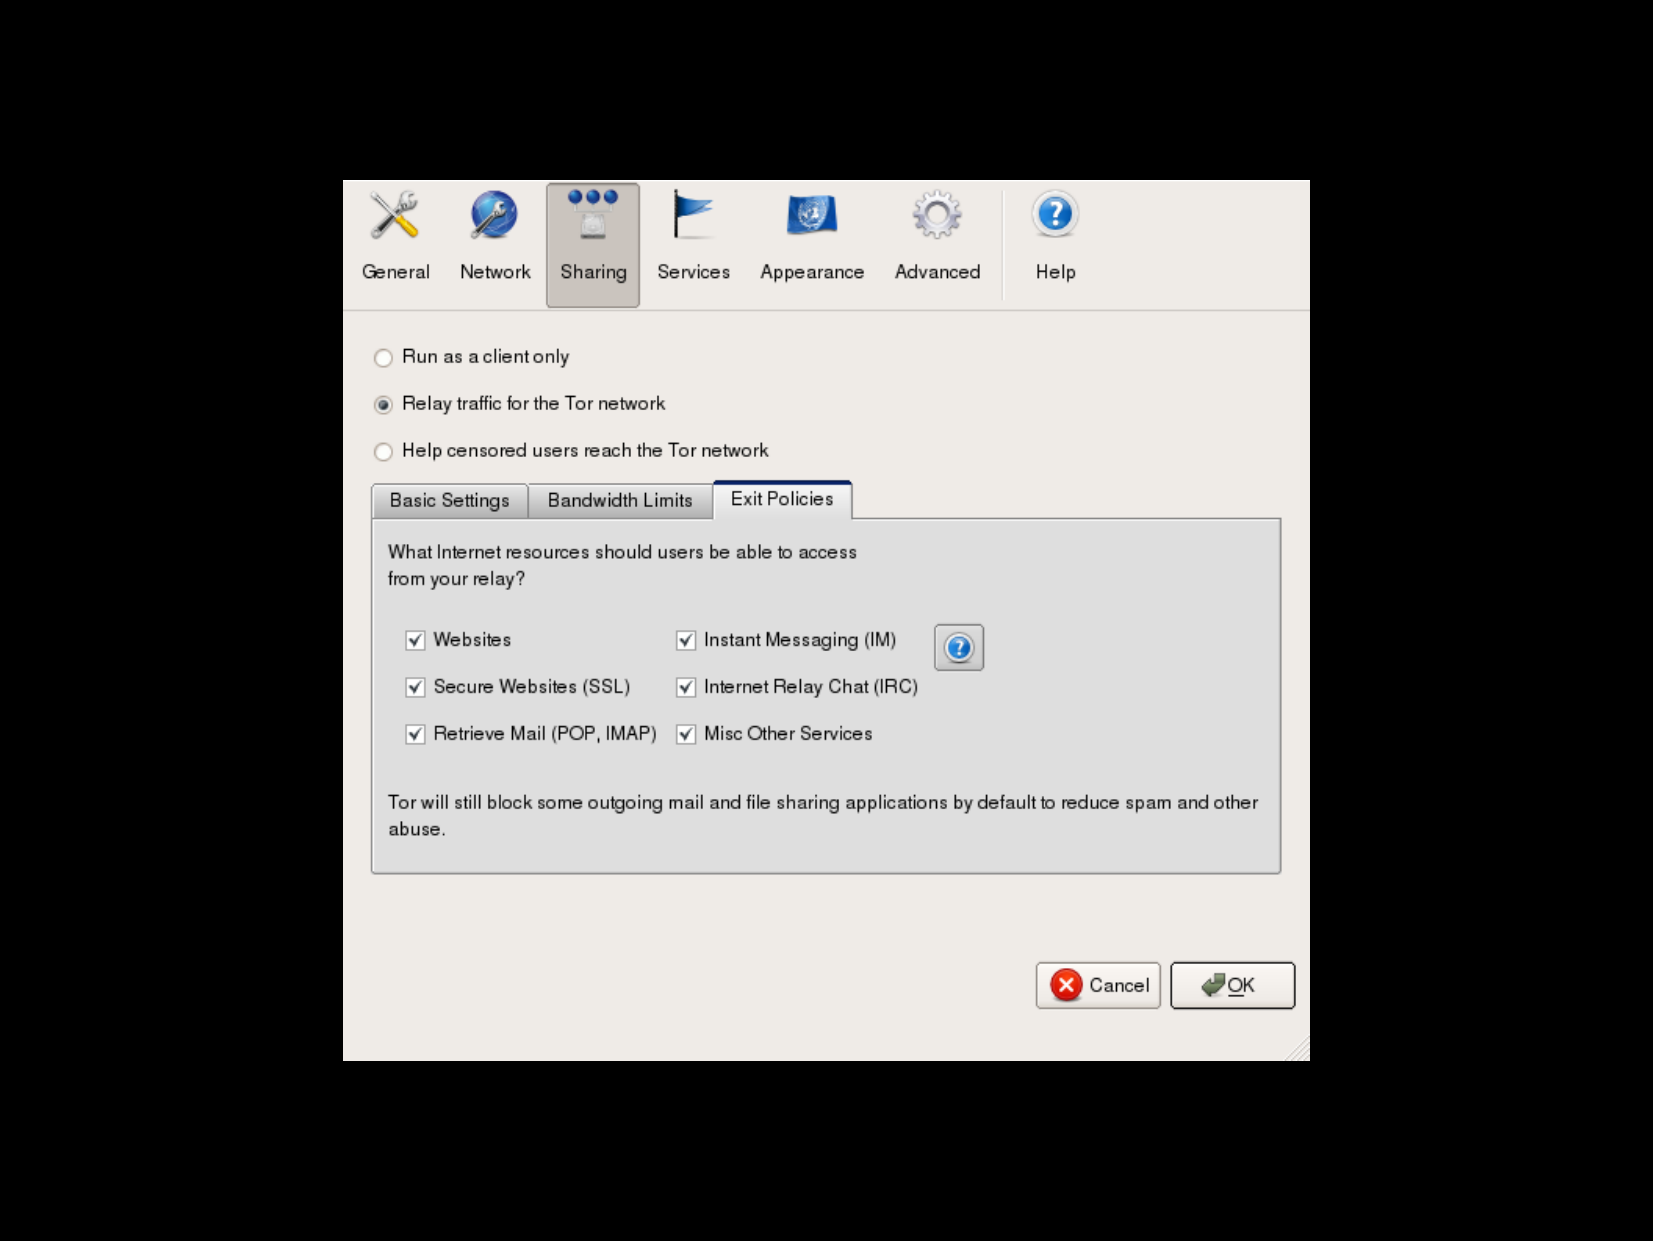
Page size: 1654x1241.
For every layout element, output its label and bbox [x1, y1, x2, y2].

picture [343, 180, 1310, 1061]
